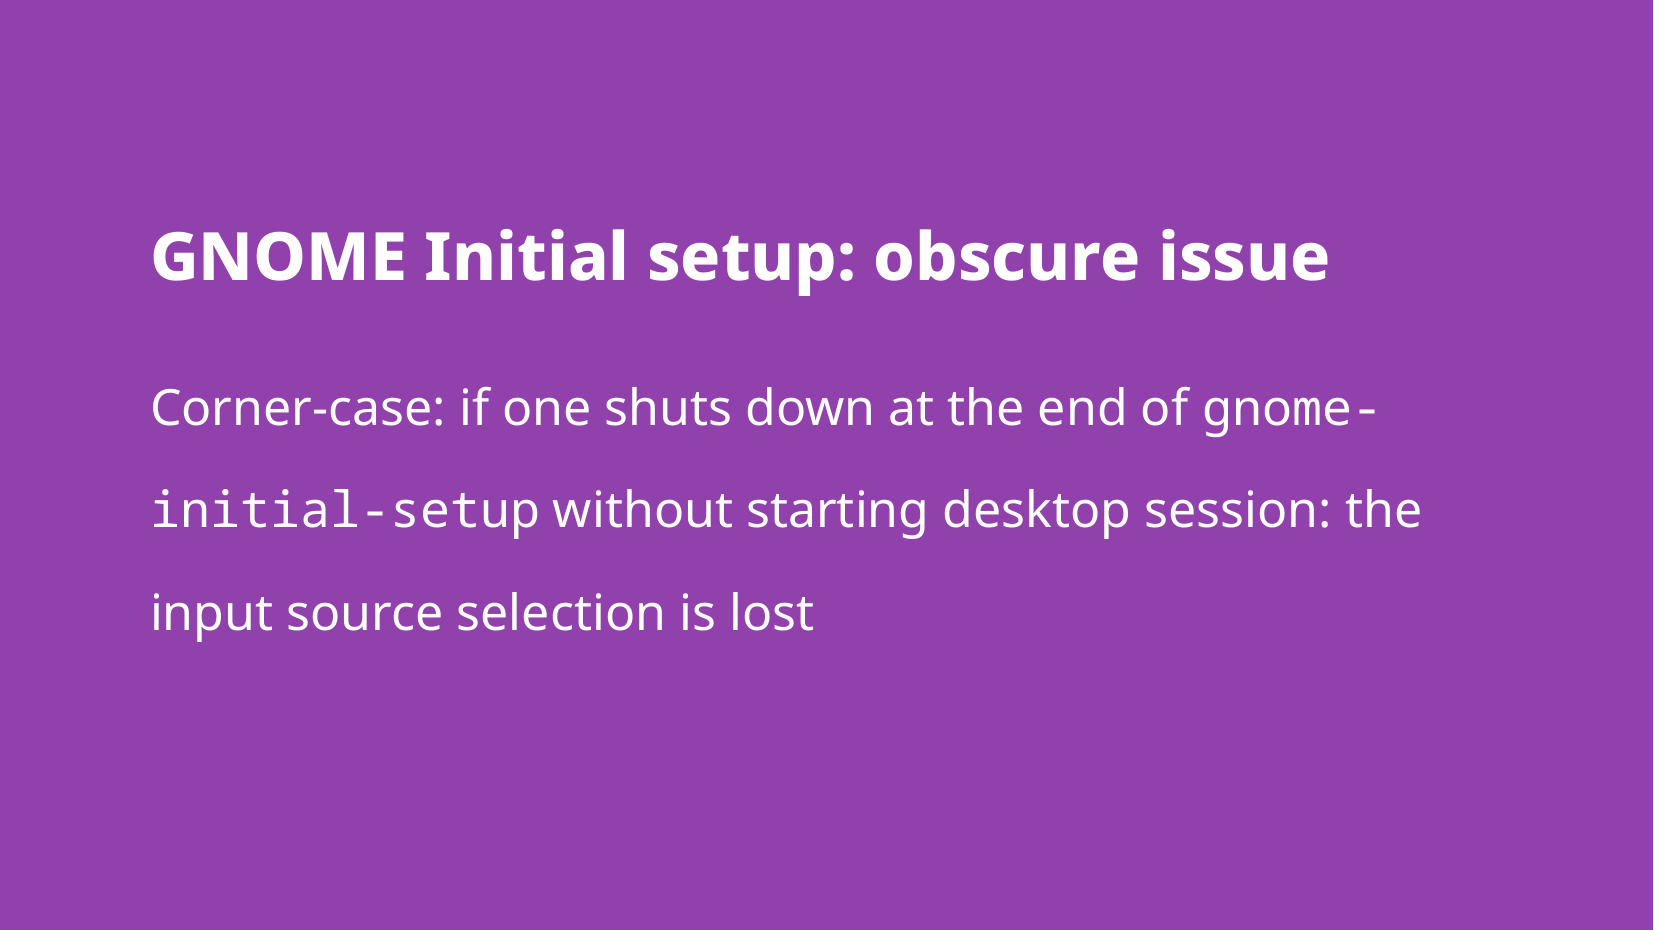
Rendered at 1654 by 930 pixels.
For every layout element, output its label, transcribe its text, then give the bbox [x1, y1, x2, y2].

subtitle Corner-case: if one shuts down at the end of gnome-initial-setup without starting desktop session: the input source selection is lost [150, 337, 1501, 877]
title GNOME Initial setup: obscure issue [150, 144, 1501, 301]
